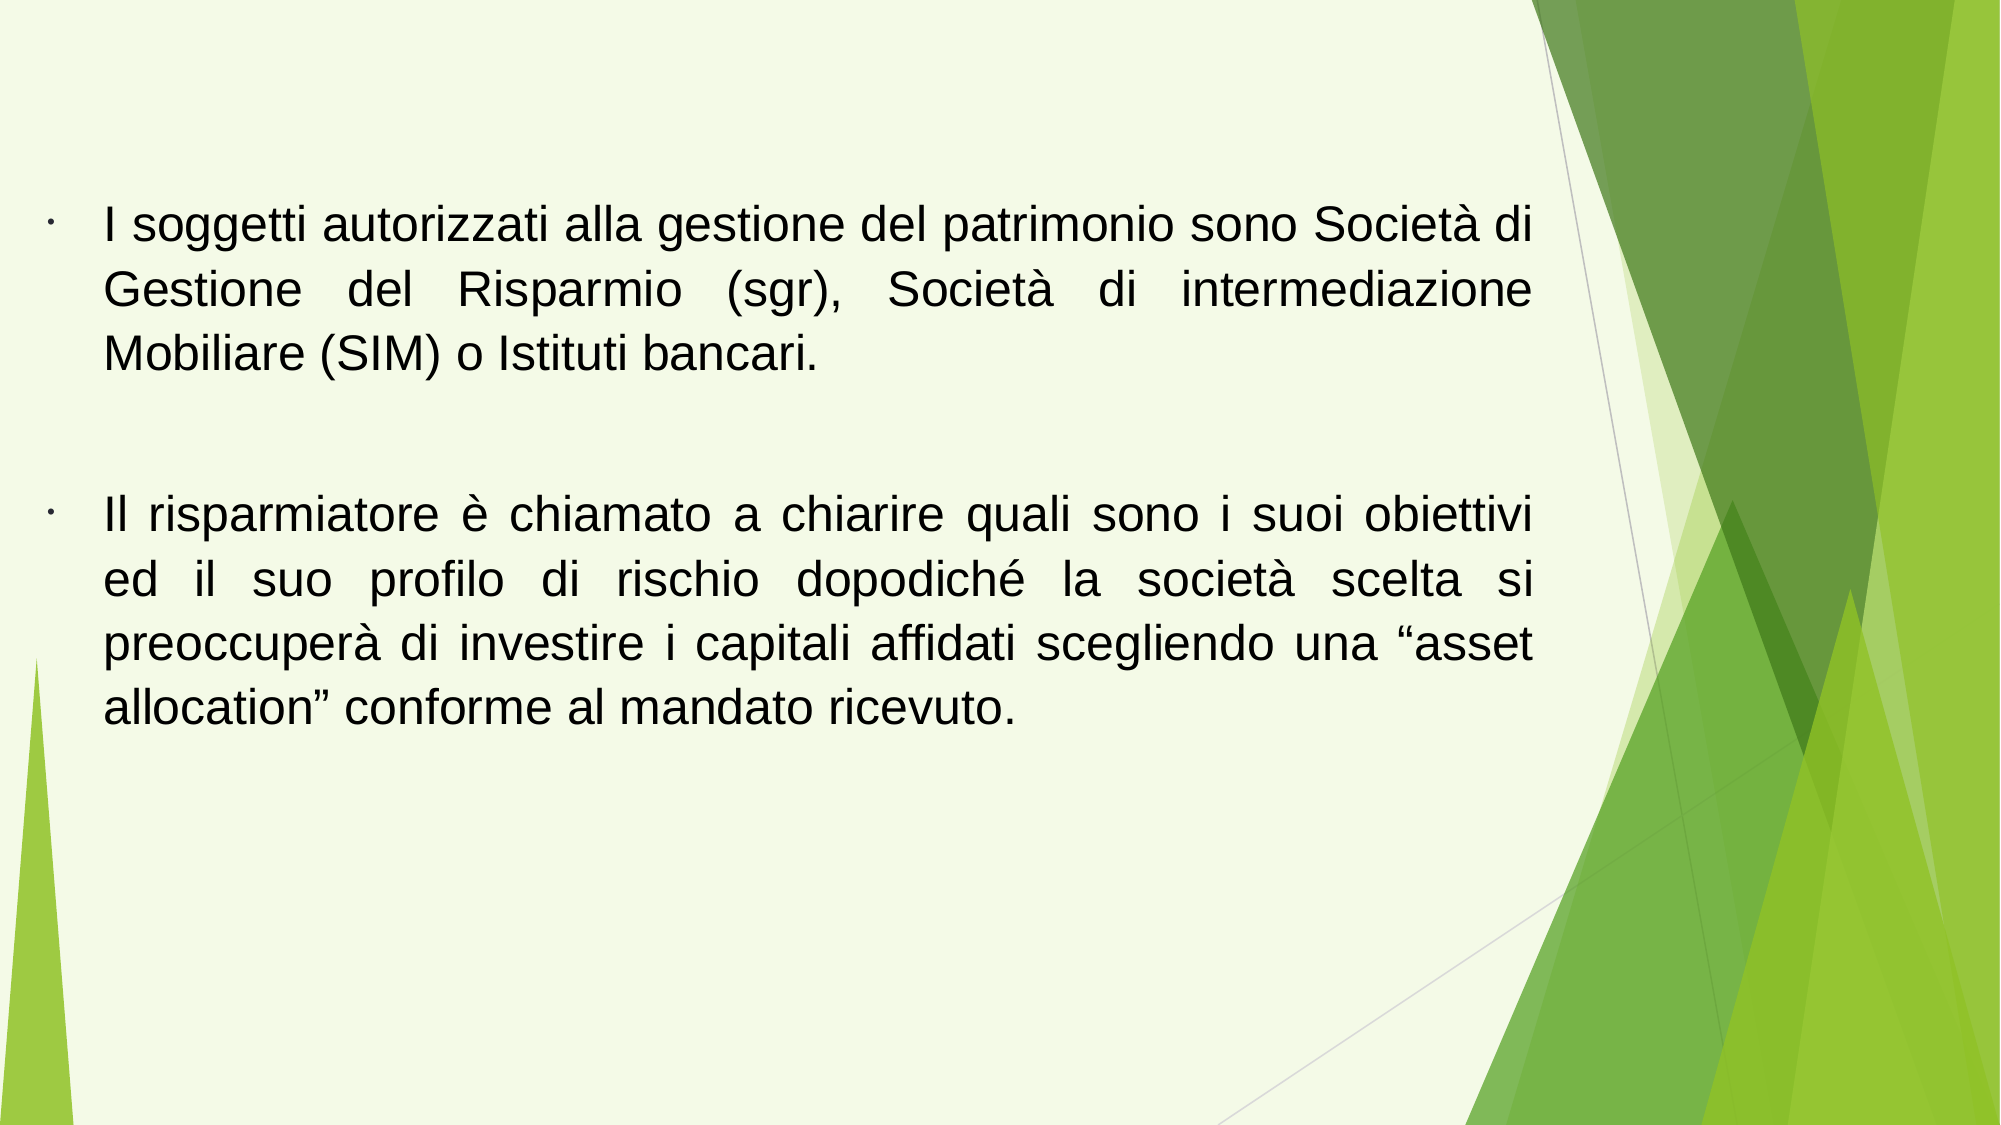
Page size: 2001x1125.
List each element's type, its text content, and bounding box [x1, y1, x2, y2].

text_box I soggetti autorizzati alla gestione del patrimonio sono Società di Gestione del Risparmio (sgr), Società di intermediazione Mobiliare (SIM) o Istituti bancari. Il risparmiatore è chiamato a chiarire quali sono i suoi obiettivi ed il suo profilo di rischio dopodiché la società scelta si preoccuperà di investire i capitali affidati scegliendo una “asset allocation” conforme al mandato ricevuto. [32, 180, 1550, 969]
